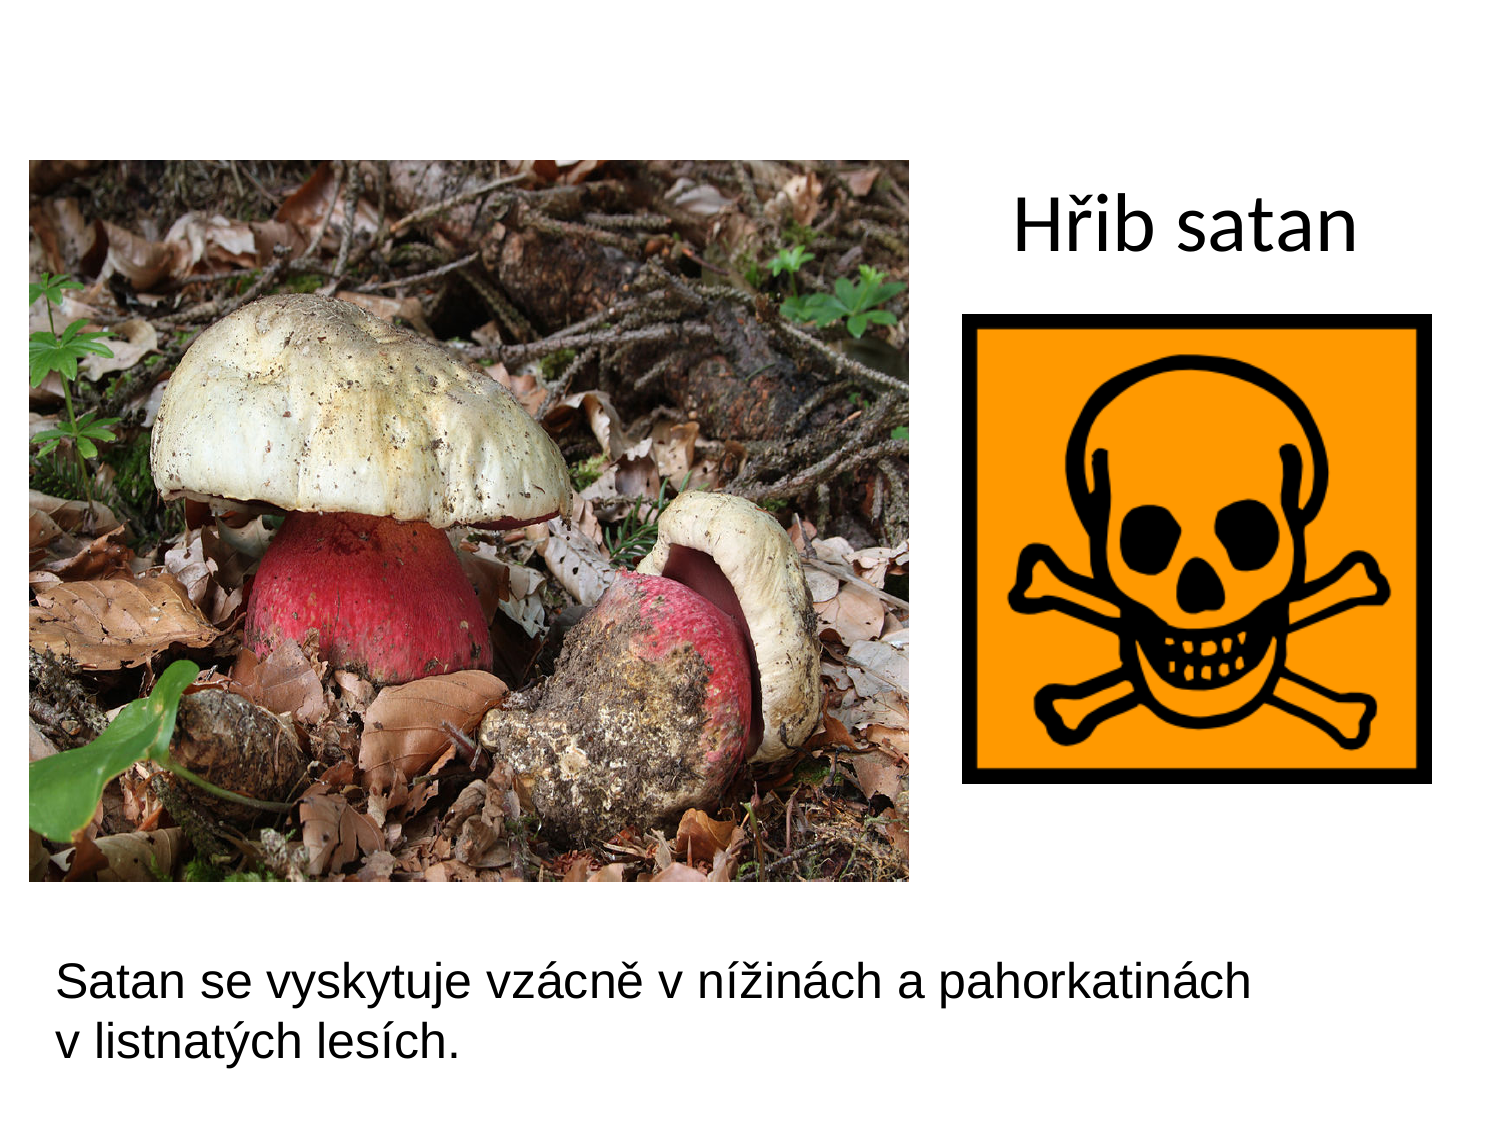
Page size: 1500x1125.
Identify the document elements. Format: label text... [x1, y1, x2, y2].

text_box Hřib satan [998, 160, 1375, 277]
picture [29, 160, 909, 882]
text_box Satan se vyskytuje vzácně v nížinách a pahorkatinách v listnatých lesích. [41, 940, 1447, 1076]
picture [962, 314, 1432, 784]
